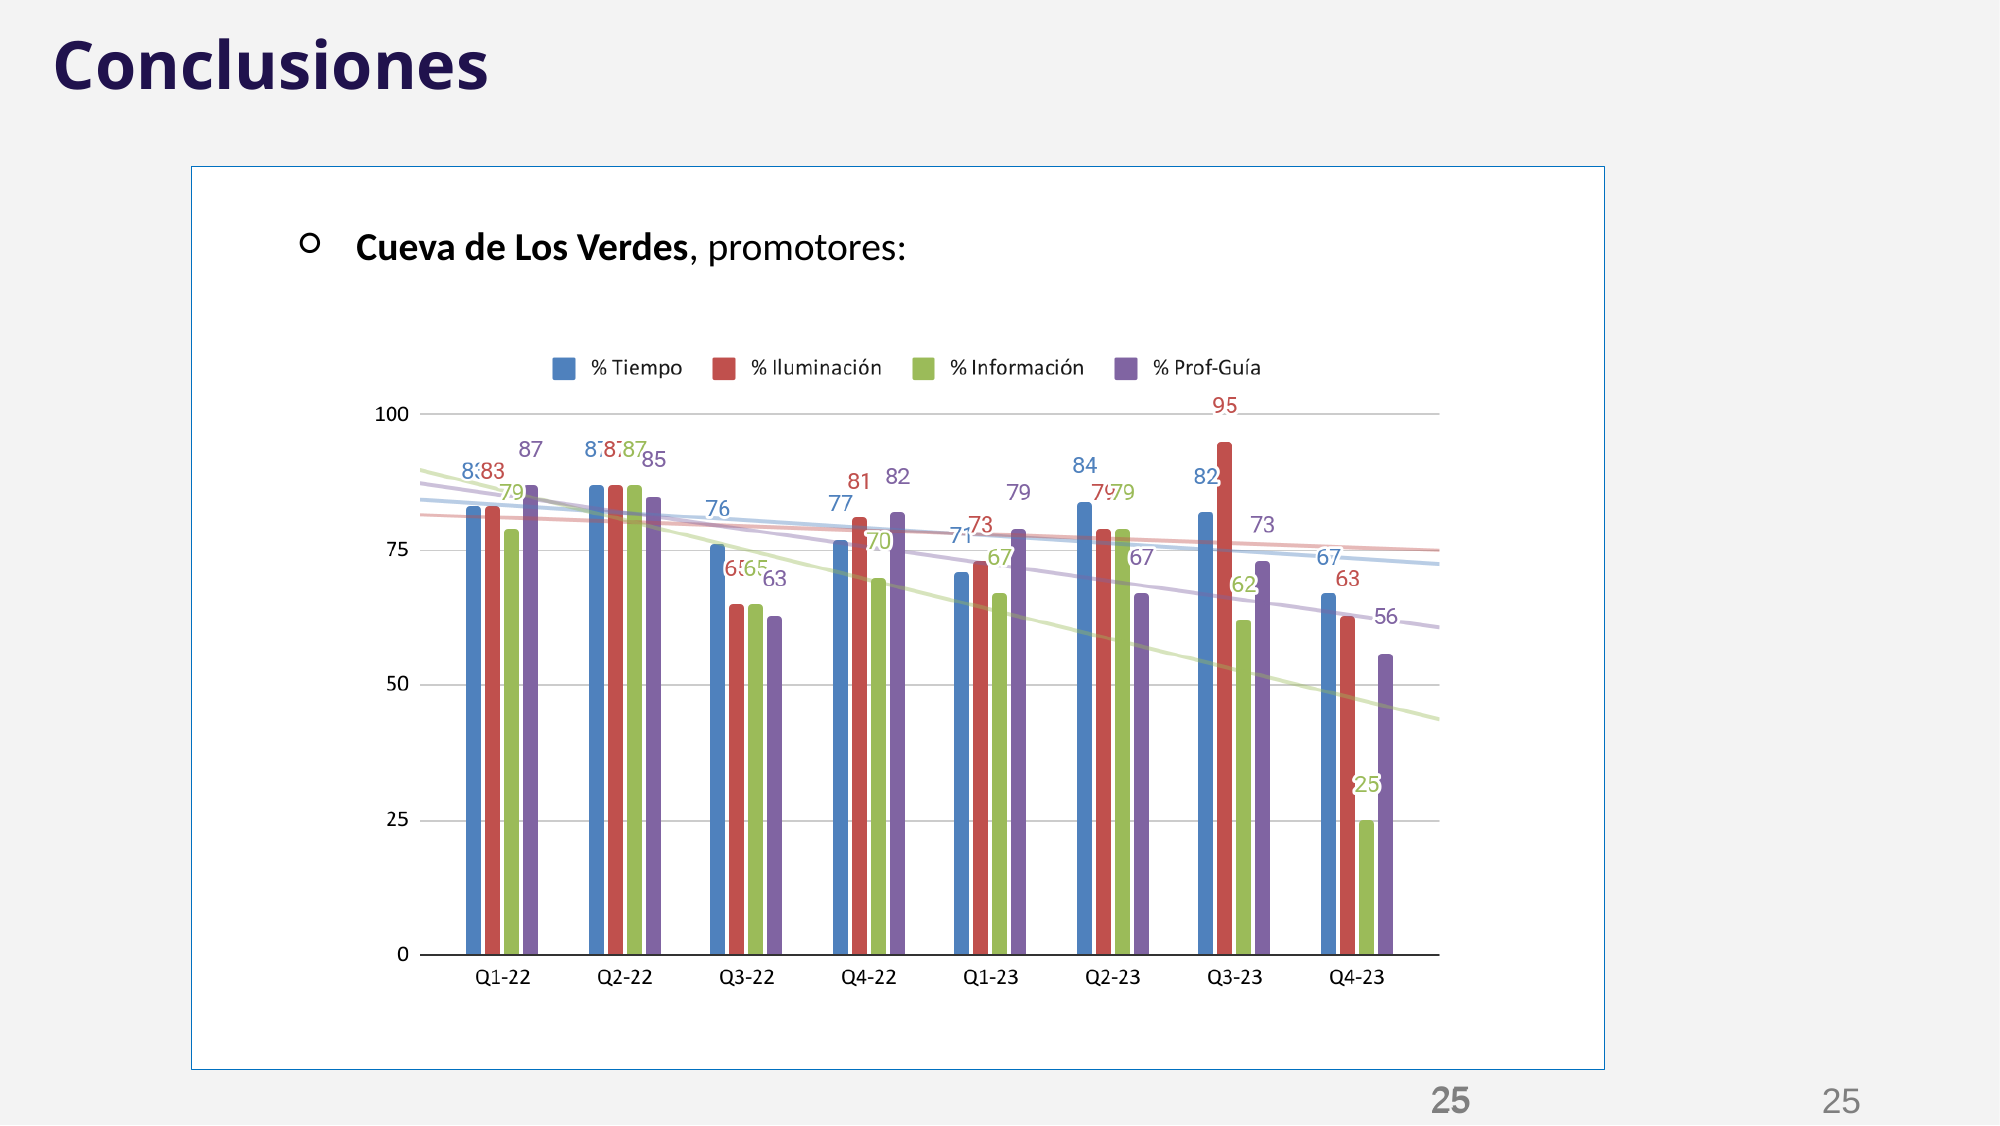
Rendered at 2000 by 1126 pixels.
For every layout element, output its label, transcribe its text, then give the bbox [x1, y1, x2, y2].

text_box Cueva de Los Verdes, promotores: [191, 166, 1605, 1070]
picture [339, 322, 1474, 1024]
text_box Conclusiones [52, 0, 1945, 126]
text_box <number> [1412, 1069, 1880, 1126]
